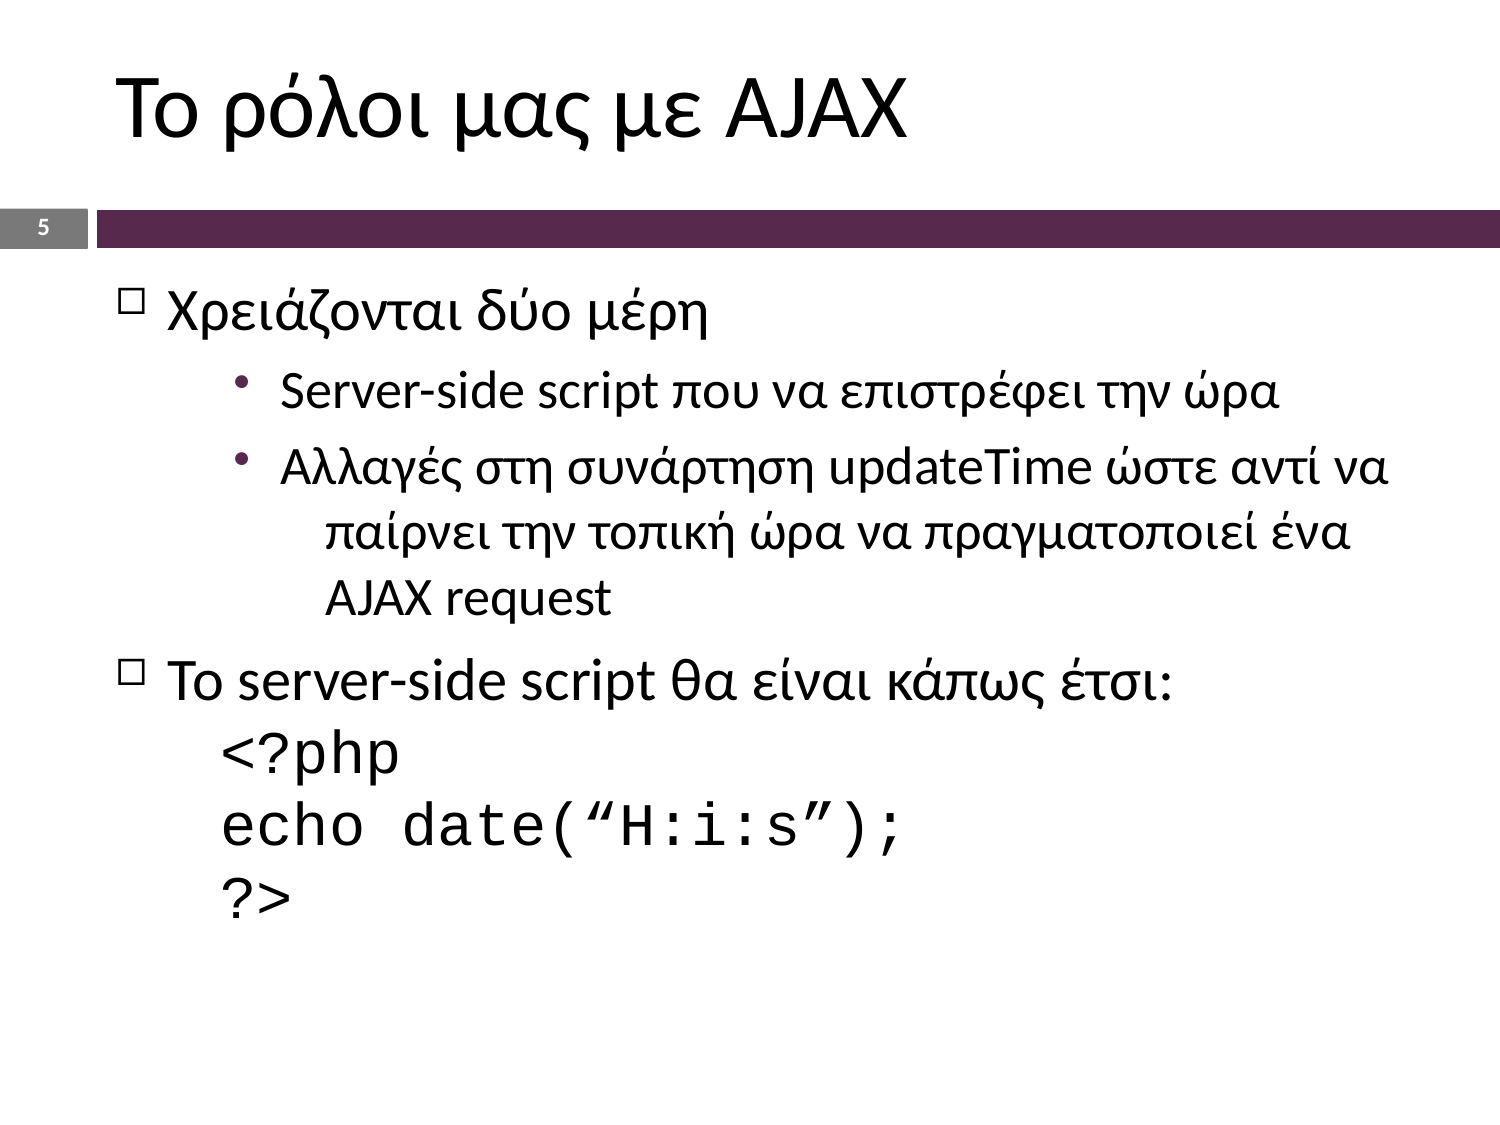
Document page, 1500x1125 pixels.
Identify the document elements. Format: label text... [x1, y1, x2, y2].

text_box 5 [0, 208, 88, 249]
title Το ρόλοι μας με AJAX [100, 19, 1438, 182]
list Χρειάζονται δύο μέρη Server-side script που να επιστρέφει την ώρα Αλλαγές στη συνάρτηση updateTime ώστε αντί να παίρνει την τοπική ώρα να πραγματοποιεί ένα AJAX request Το server-side script θα είναι κάπως έτσι: <?php echo date(“H:i:s”); ?> [100, 262, 1438, 1000]
